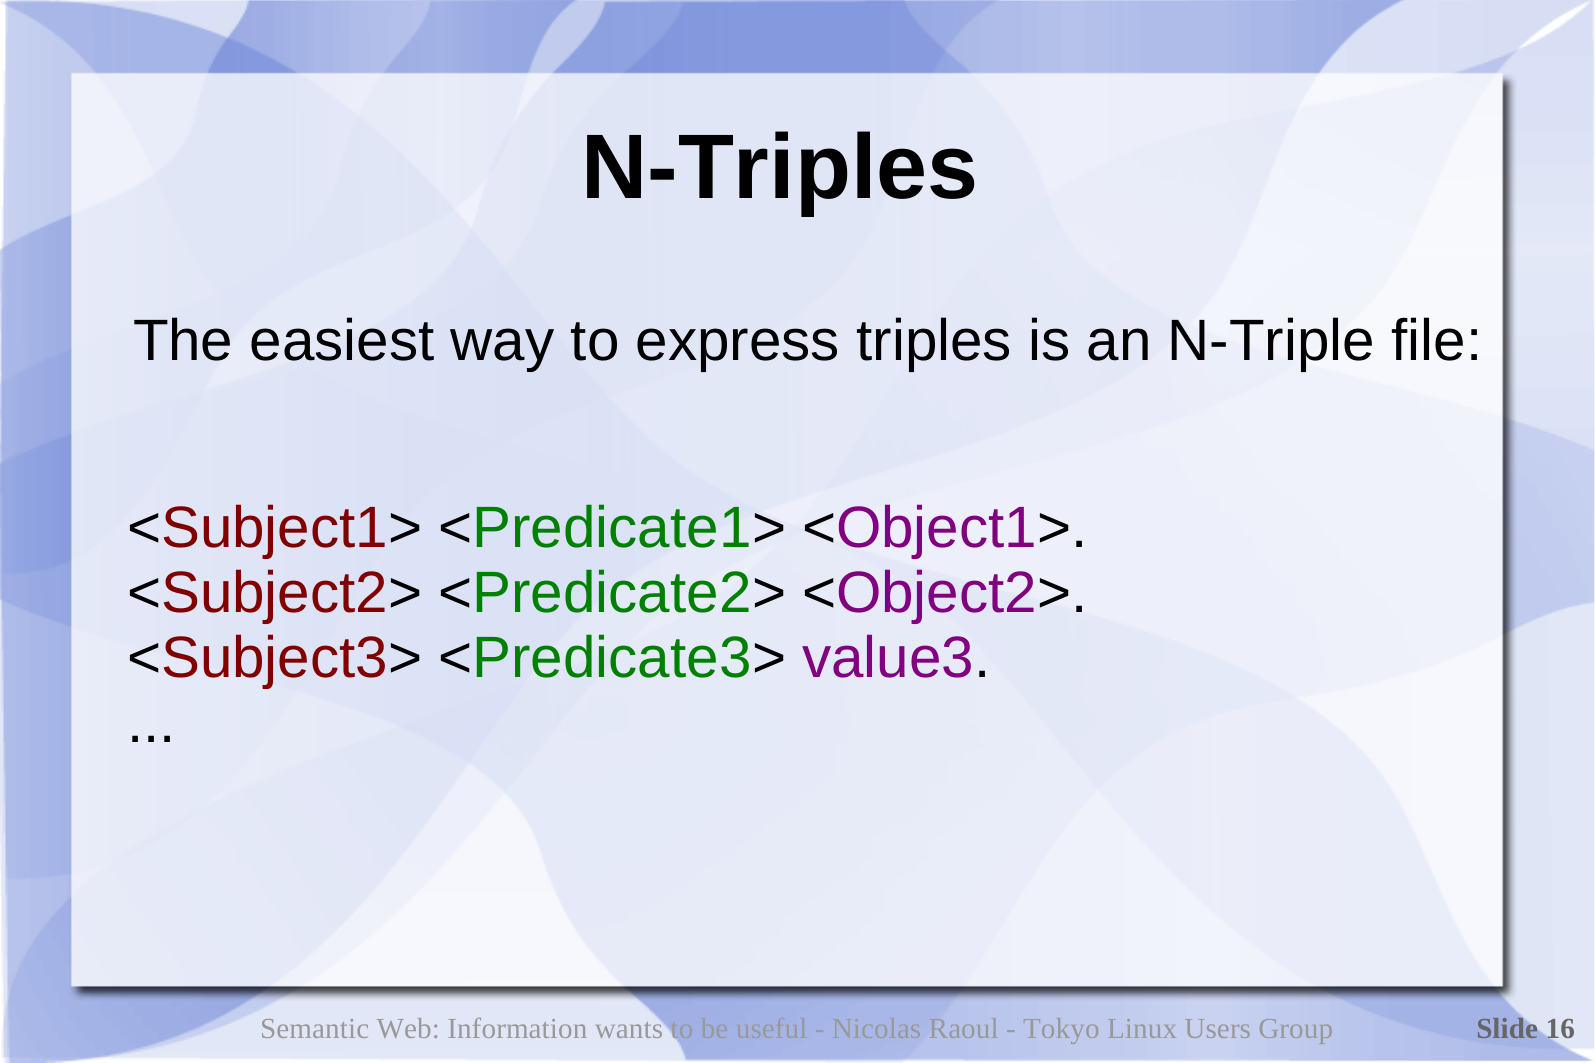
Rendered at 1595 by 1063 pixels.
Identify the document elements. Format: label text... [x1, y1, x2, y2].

picture [0, 0, 1595, 1063]
text_box <Subject1> <Predicate1> <Object1>. <Subject2> <Predicate2> <Object2>. <Subject3> <Predicate3> value3. ... [112, 487, 1426, 793]
text_box The easiest way to express triples is an N-Triple file: [112, 283, 1501, 397]
title N-Triples [79, 85, 1481, 248]
